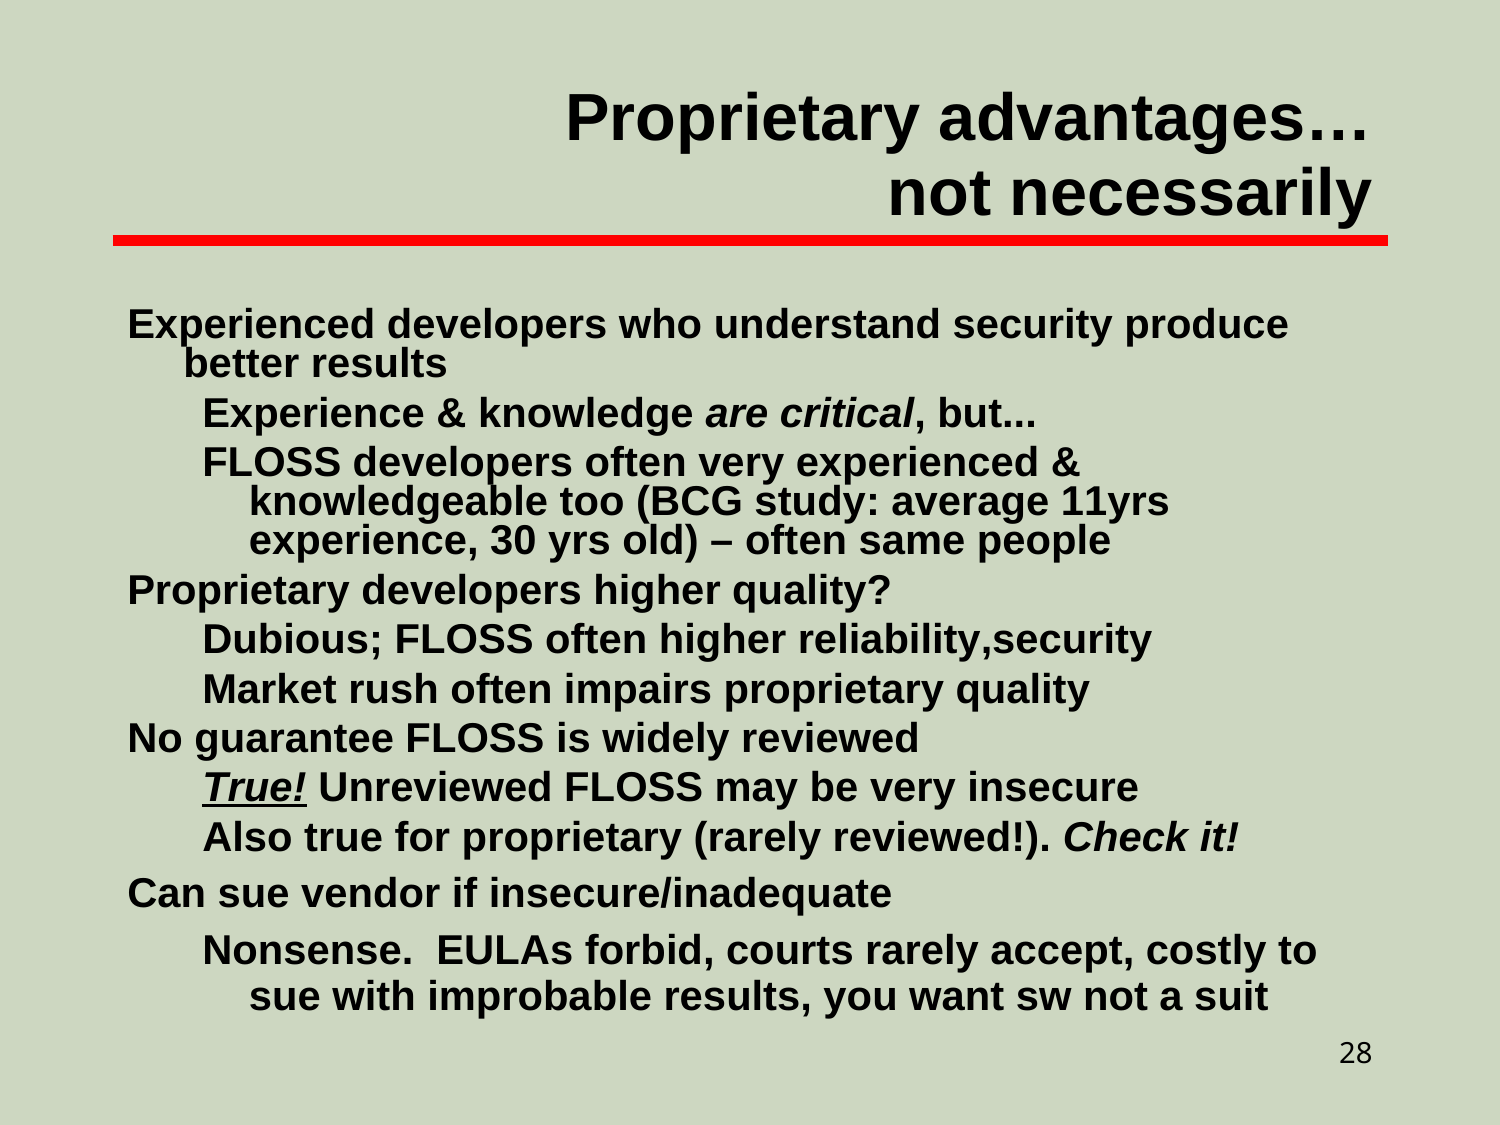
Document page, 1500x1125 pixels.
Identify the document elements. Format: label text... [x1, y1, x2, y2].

list Experienced developers who understand security produce better results Experience & knowledge are critical, but... FLOSS developers often very experienced & knowledgeable too (BCG study: average 11yrs experience, 30 yrs old) – often same people Proprietary developers higher quality? Dubious; FLOSS often higher reliability,security Market rush often impairs proprietary quality No guarantee FLOSS is widely reviewed True! Unreviewed FLOSS may be very insecure Also true for proprietary (rarely reviewed!). Check it! Can sue vendor if insecure/inadequate Nonsense. EULAs forbid, courts rarely accept, costly to sue with improbable results, you want sw not a suit [112, 299, 1388, 1074]
title Proprietary advantages… not necessarily [337, 67, 1388, 243]
